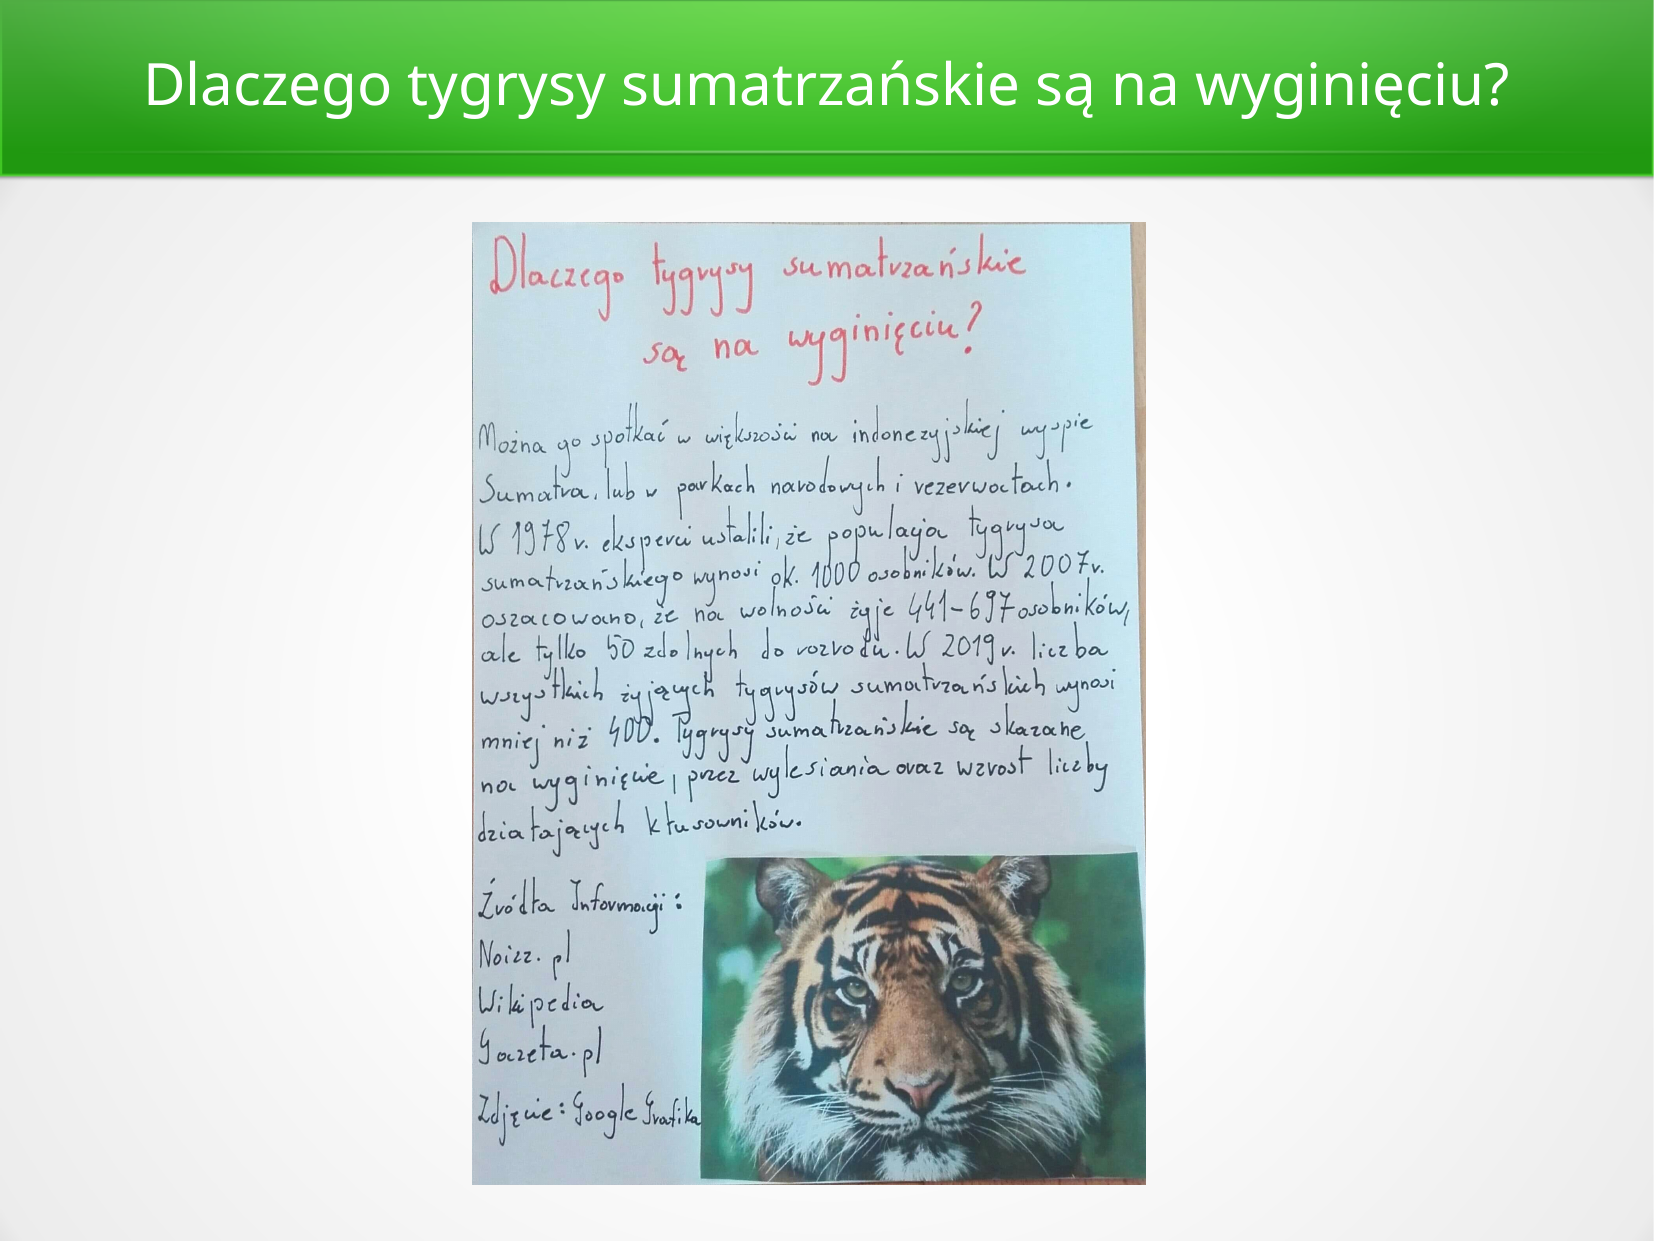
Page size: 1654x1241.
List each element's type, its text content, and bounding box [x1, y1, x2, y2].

title Dlaczego tygrysy sumatrzańskie są na wyginięciu? [82, 11, 1571, 154]
picture [0, 0, 1654, 1241]
